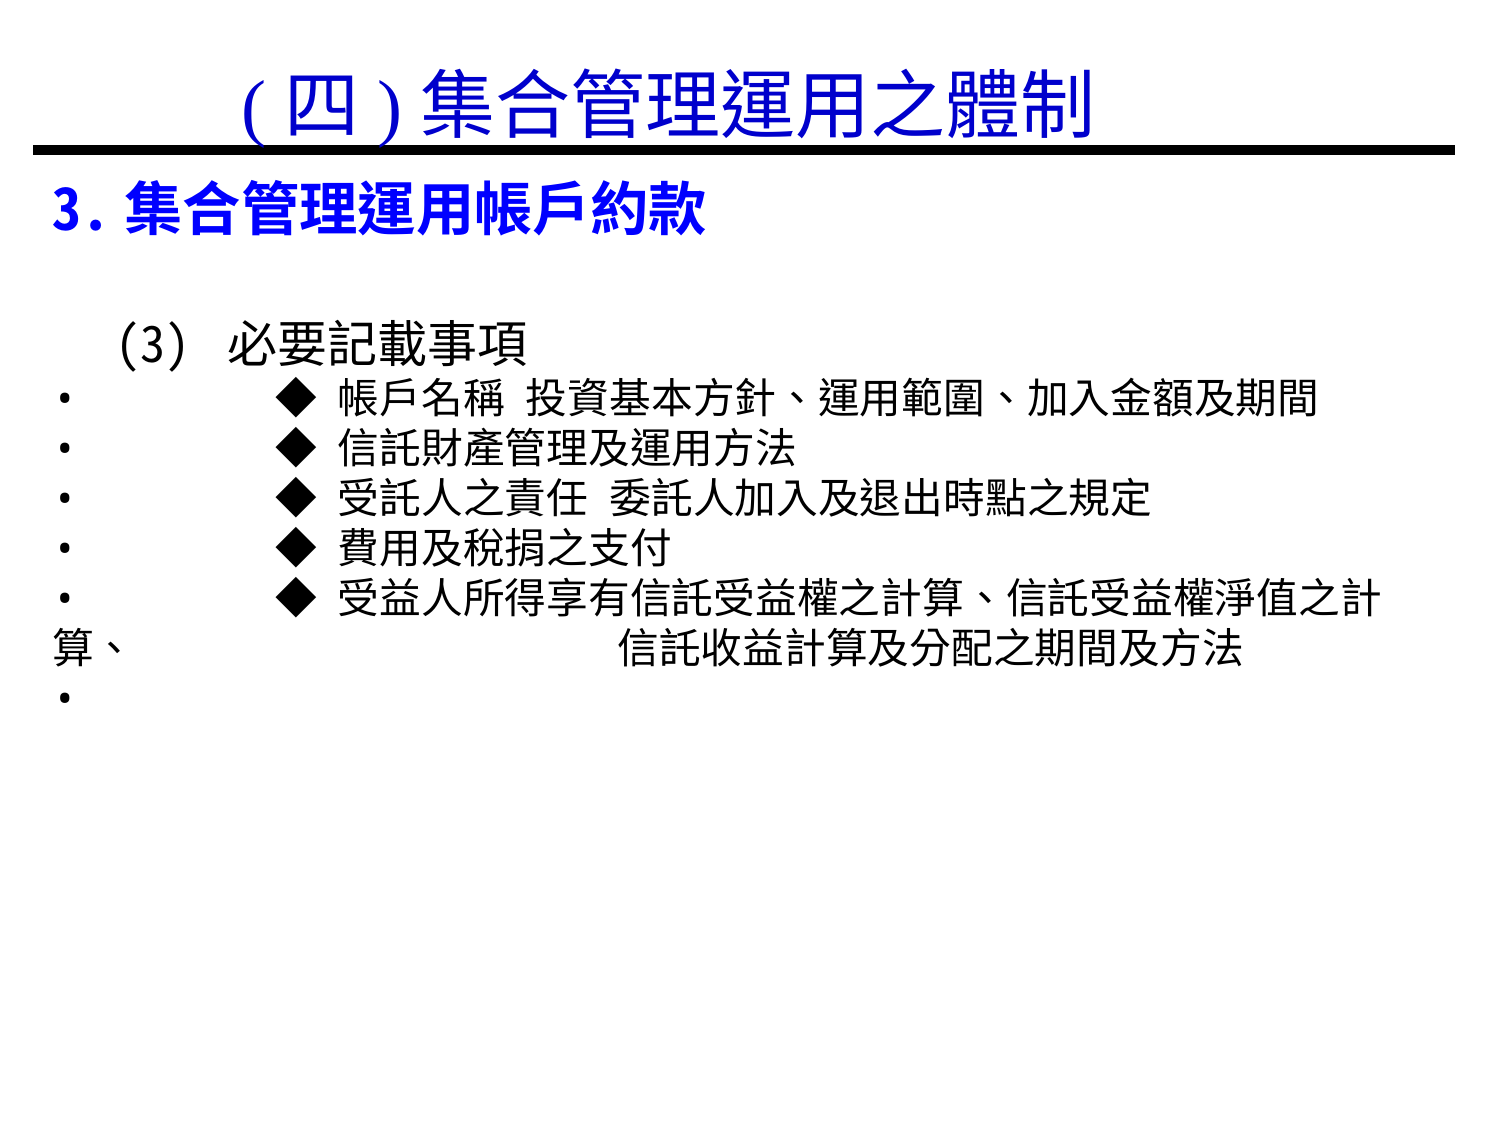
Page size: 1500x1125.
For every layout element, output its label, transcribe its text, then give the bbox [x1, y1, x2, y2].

text_box (四)集合管理運用之體制 [75, 49, 1263, 156]
text_box 3.集合管理運用帳戶約款 (3) 必要記載事項 ◆ 帳戶名稱 投資基本方針、運用範圍、加入金額及期間 ◆ 信託財產管理及運用方法 ◆ 受託人之責任 委託人加入及退出時點之規定 ◆ 費用及稅捐之支付 ◆ 受益人所得享有信託受益權之計算、信託受益權淨值之計算、 信託收益計算及分配之期間及方法 [37, 164, 1438, 731]
